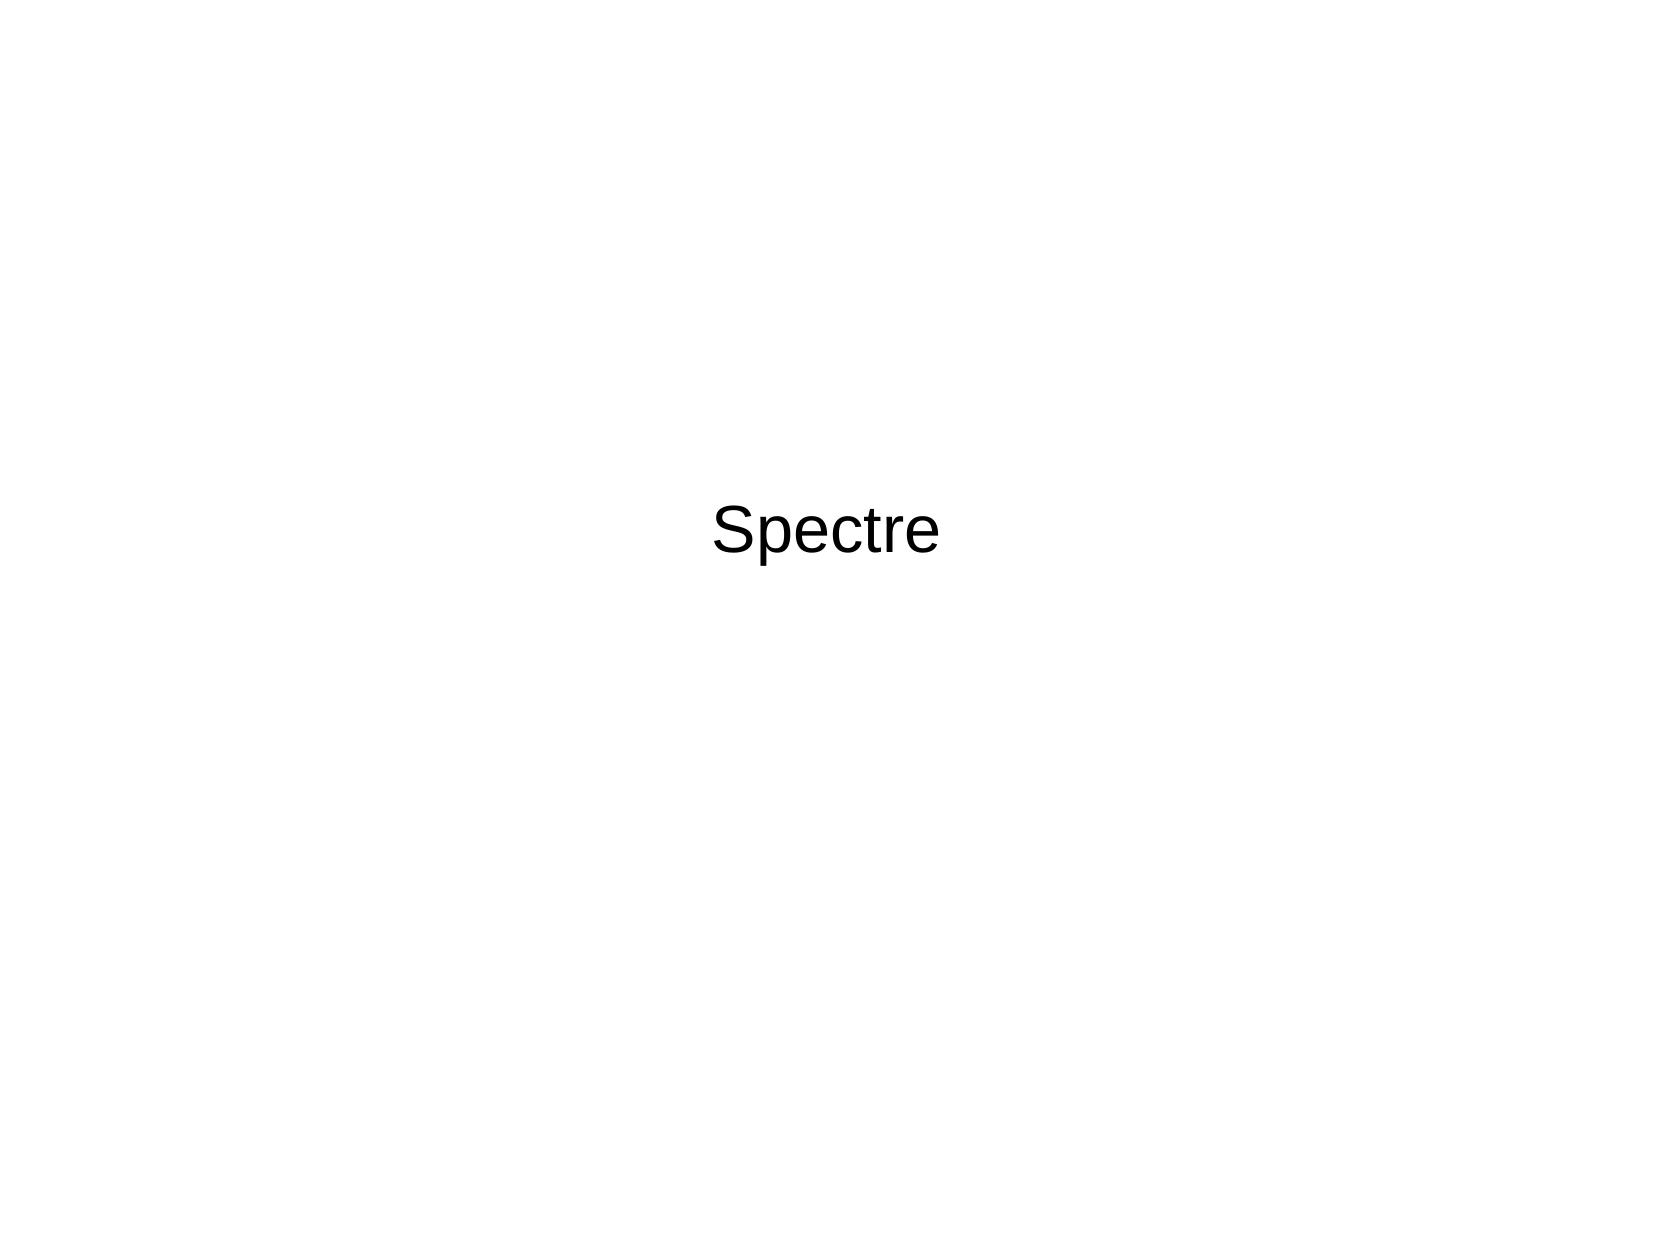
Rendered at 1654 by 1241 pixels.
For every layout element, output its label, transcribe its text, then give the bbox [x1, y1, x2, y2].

subtitle Spectre [82, 49, 1571, 1010]
